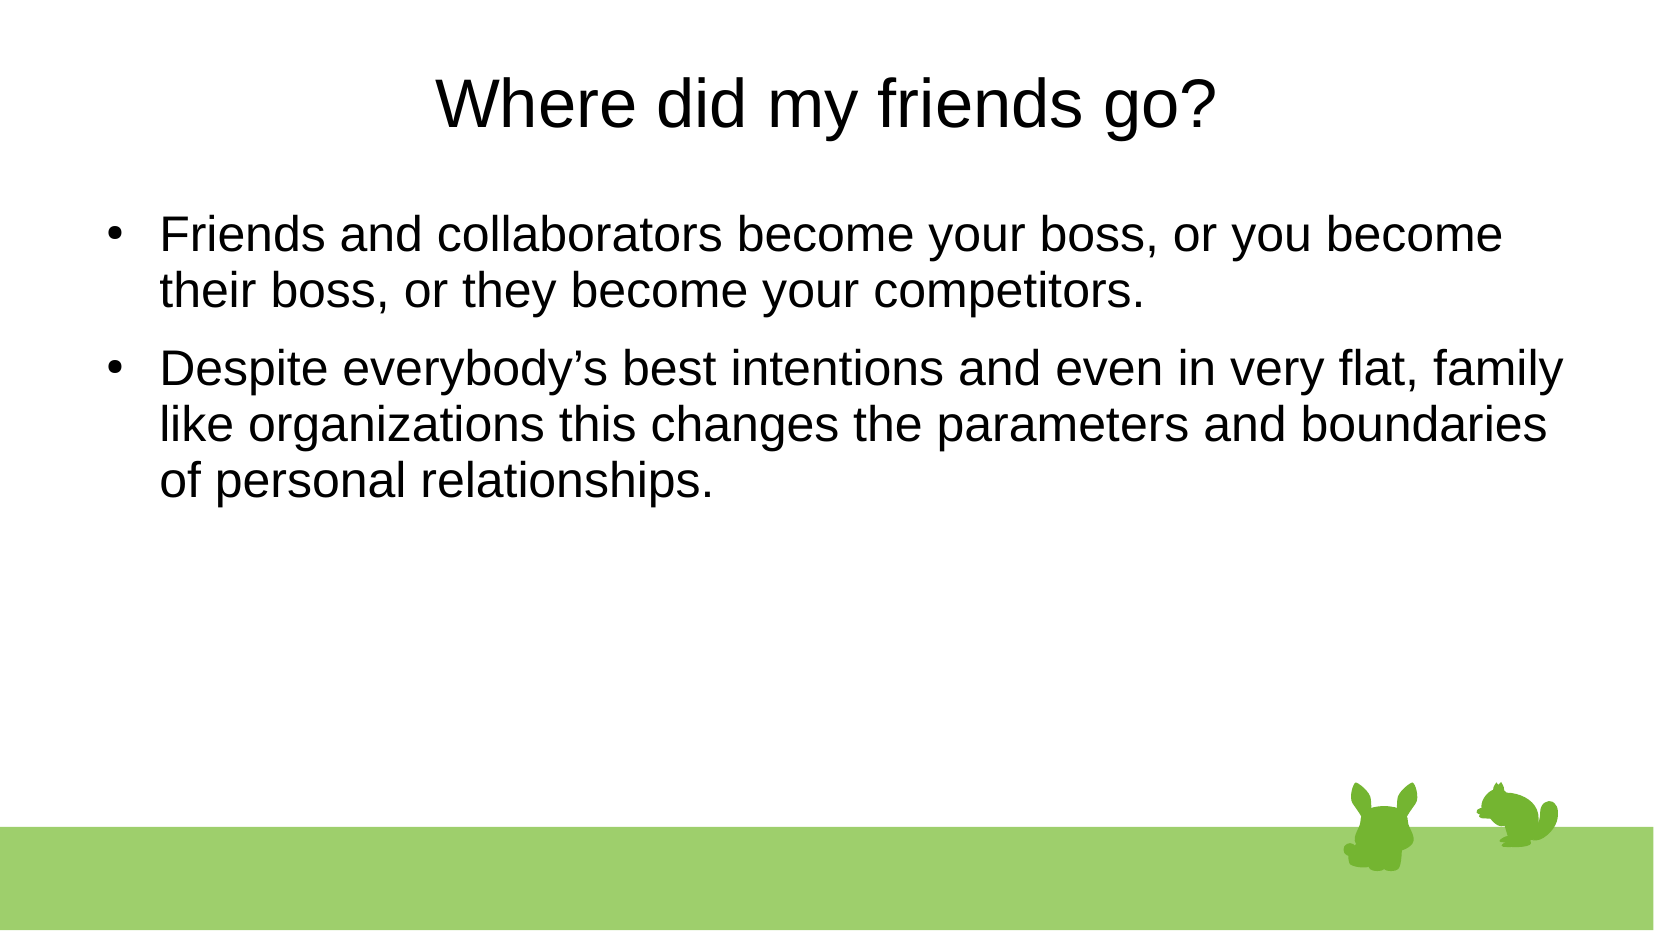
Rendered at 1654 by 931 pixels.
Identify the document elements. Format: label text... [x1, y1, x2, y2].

title Where did my friends go? [88, 29, 1565, 178]
list Friends and collaborators become your boss, or you become their boss, or they become your competitors. Despite everybody’s best intentions and even in very flat, family like organizations this changes the parameters and boundaries of personal relationships. [88, 206, 1565, 739]
